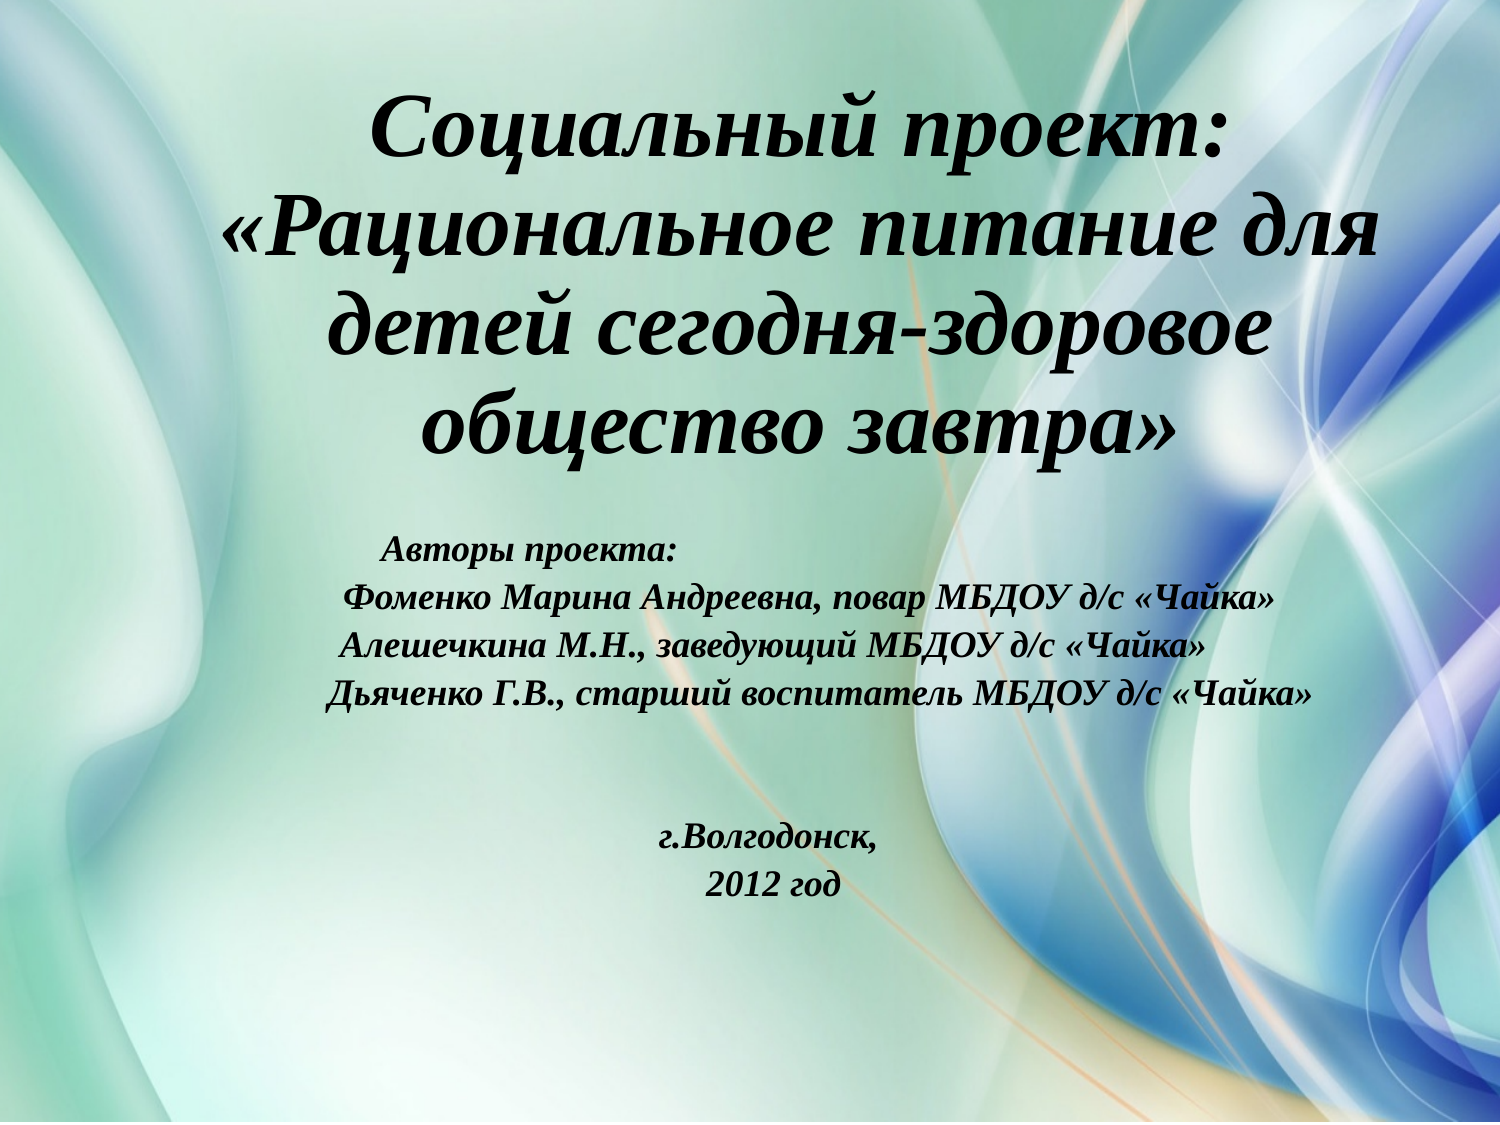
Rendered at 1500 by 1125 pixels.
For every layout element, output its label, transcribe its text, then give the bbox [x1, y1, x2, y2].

text_box Социальный проект: «Рациональное питание для детей сегодня-здоровое общество завтра» Авторы проекта: Фоменко Марина Андреевна, повар МБДОУ д/с «Чайка» Алешечкина М.Н., заведующий МБДОУ д/с «Чайка» Дьяченко Г.В., старший воспитатель МБДОУ д/с «Чайка» г.Волгодонск, 2012 год [147, 70, 1400, 985]
picture [0, 0, 1500, 1123]
